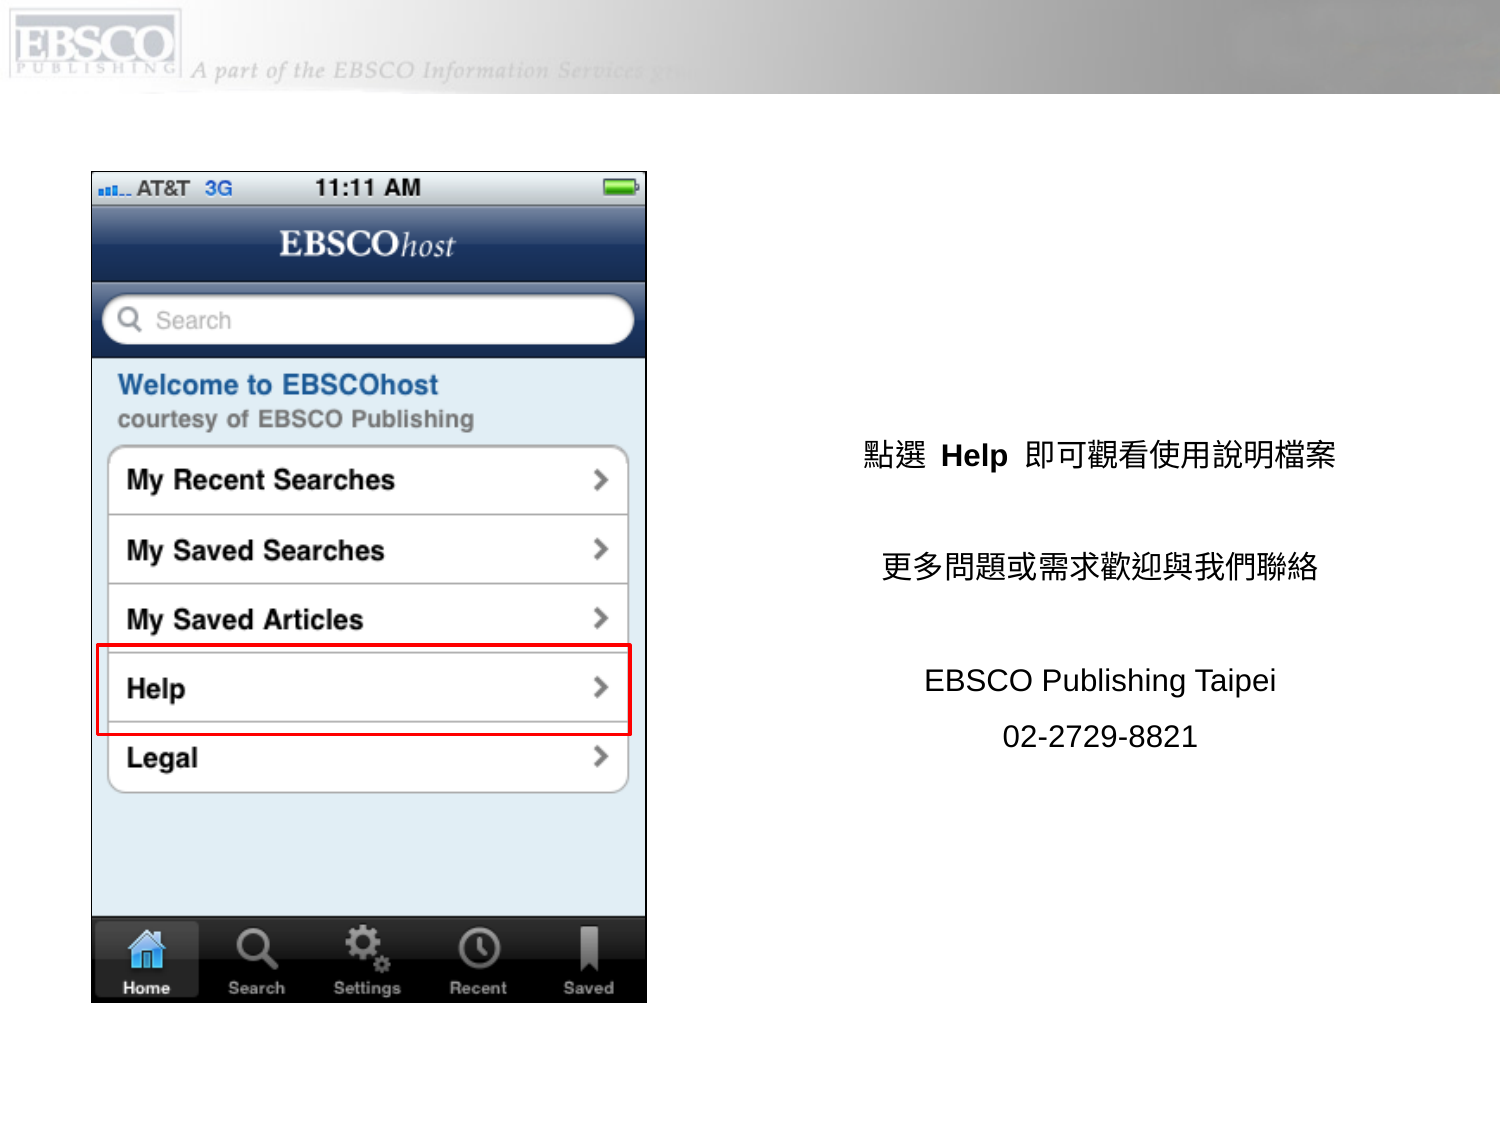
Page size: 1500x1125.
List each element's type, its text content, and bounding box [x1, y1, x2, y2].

text_box 點選 Help 即可觀看使用說明檔案 更多問題或需求歡迎與我們聯絡 EBSCO Publishing Taipei 02-2729-8821 [704, 427, 1366, 765]
picture [92, 172, 646, 1002]
picture [0, 0, 1500, 94]
